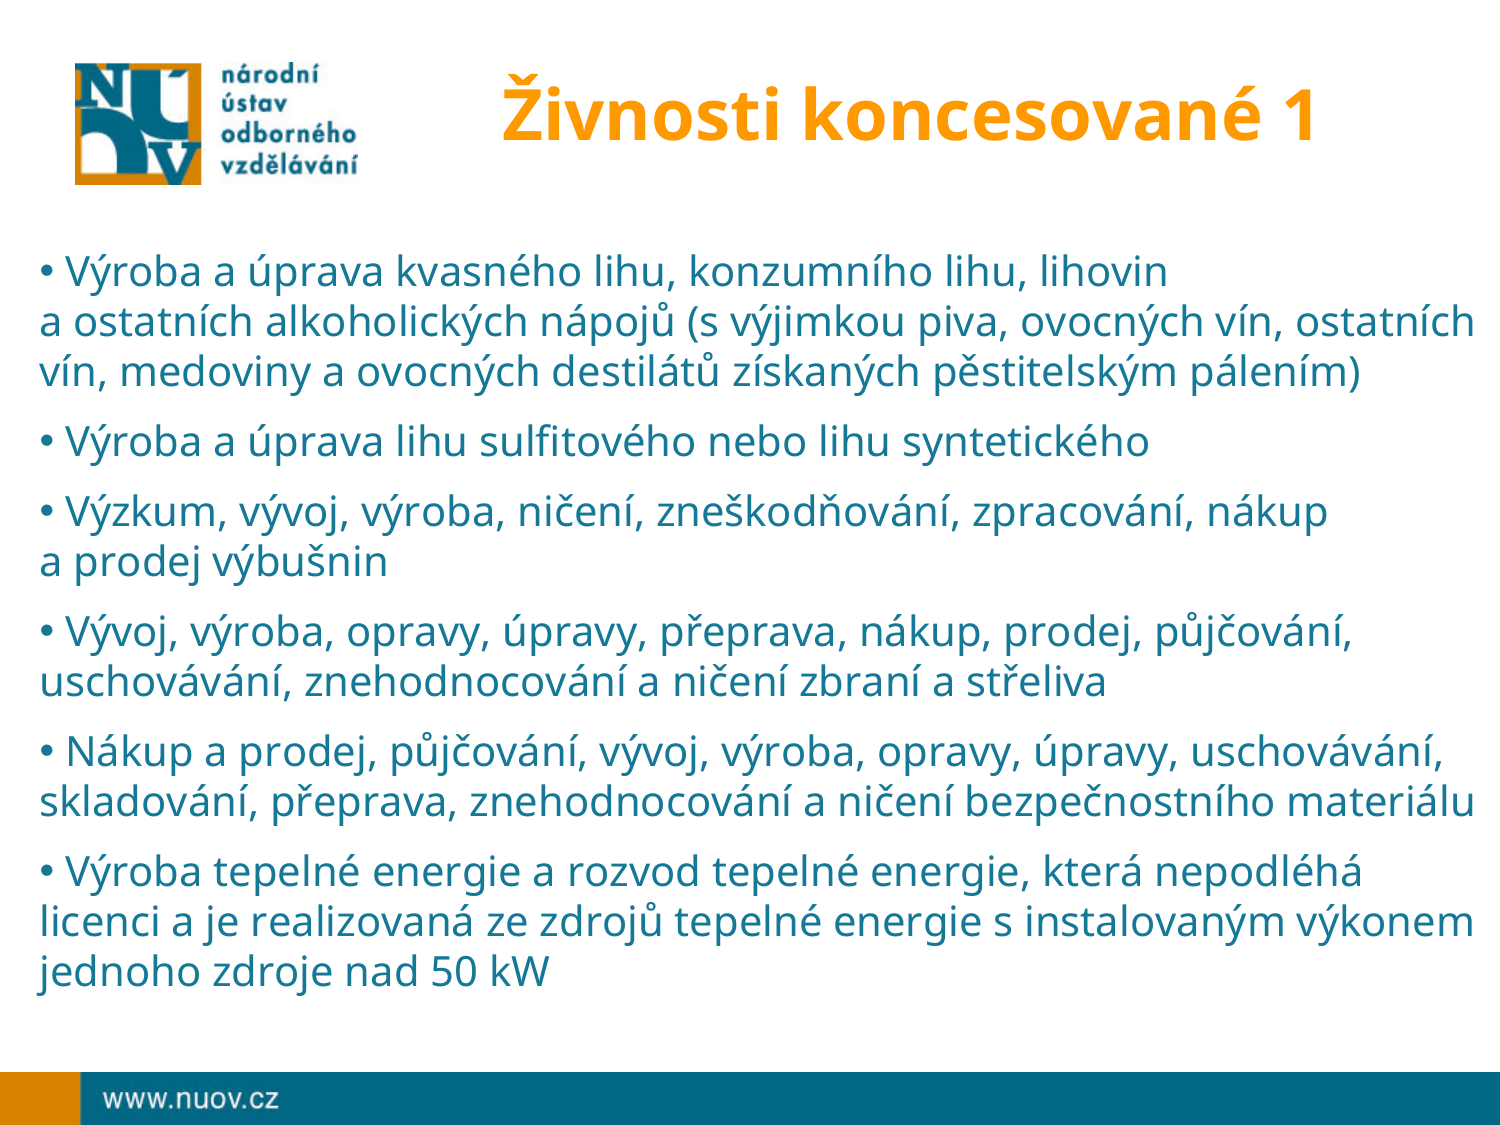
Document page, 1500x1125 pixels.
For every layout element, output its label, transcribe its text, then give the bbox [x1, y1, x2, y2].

title Živnosti koncesované 1 [399, 37, 1425, 188]
text_box [75, 62, 358, 185]
text_box [0, 1072, 1500, 1125]
text_box Výroba a úprava kvasného lihu, konzumního lihu, lihovin a ostatních alkoholických nápojů (s výjimkou piva, ovocných vín, ostatních vín, medoviny a ovocných destilátů získaných pěstitelským pálením) Výroba a úprava lihu sulfitového nebo lihu syntetického Výzkum, vývoj, výroba, ničení, zneškodňování, zpracování, nákup a prodej výbušnin Vývoj, výroba, opravy, úpravy, přeprava, nákup, prodej, půjčování, uschovávání, znehodnocování a ničení zbraní a střeliva Nákup a prodej, půjčování, vývoj, výroba, opravy, úpravy, uschovávání, skladování, přeprava, znehodnocování a ničení bezpečnostního materiálu Výroba tepelné energie a rozvod tepelné energie, která nepodléhá licenci a je realizovaná ze zdrojů tepelné energie s instalovaným výkonem jednoho zdroje nad 50 kW [24, 237, 1500, 1003]
